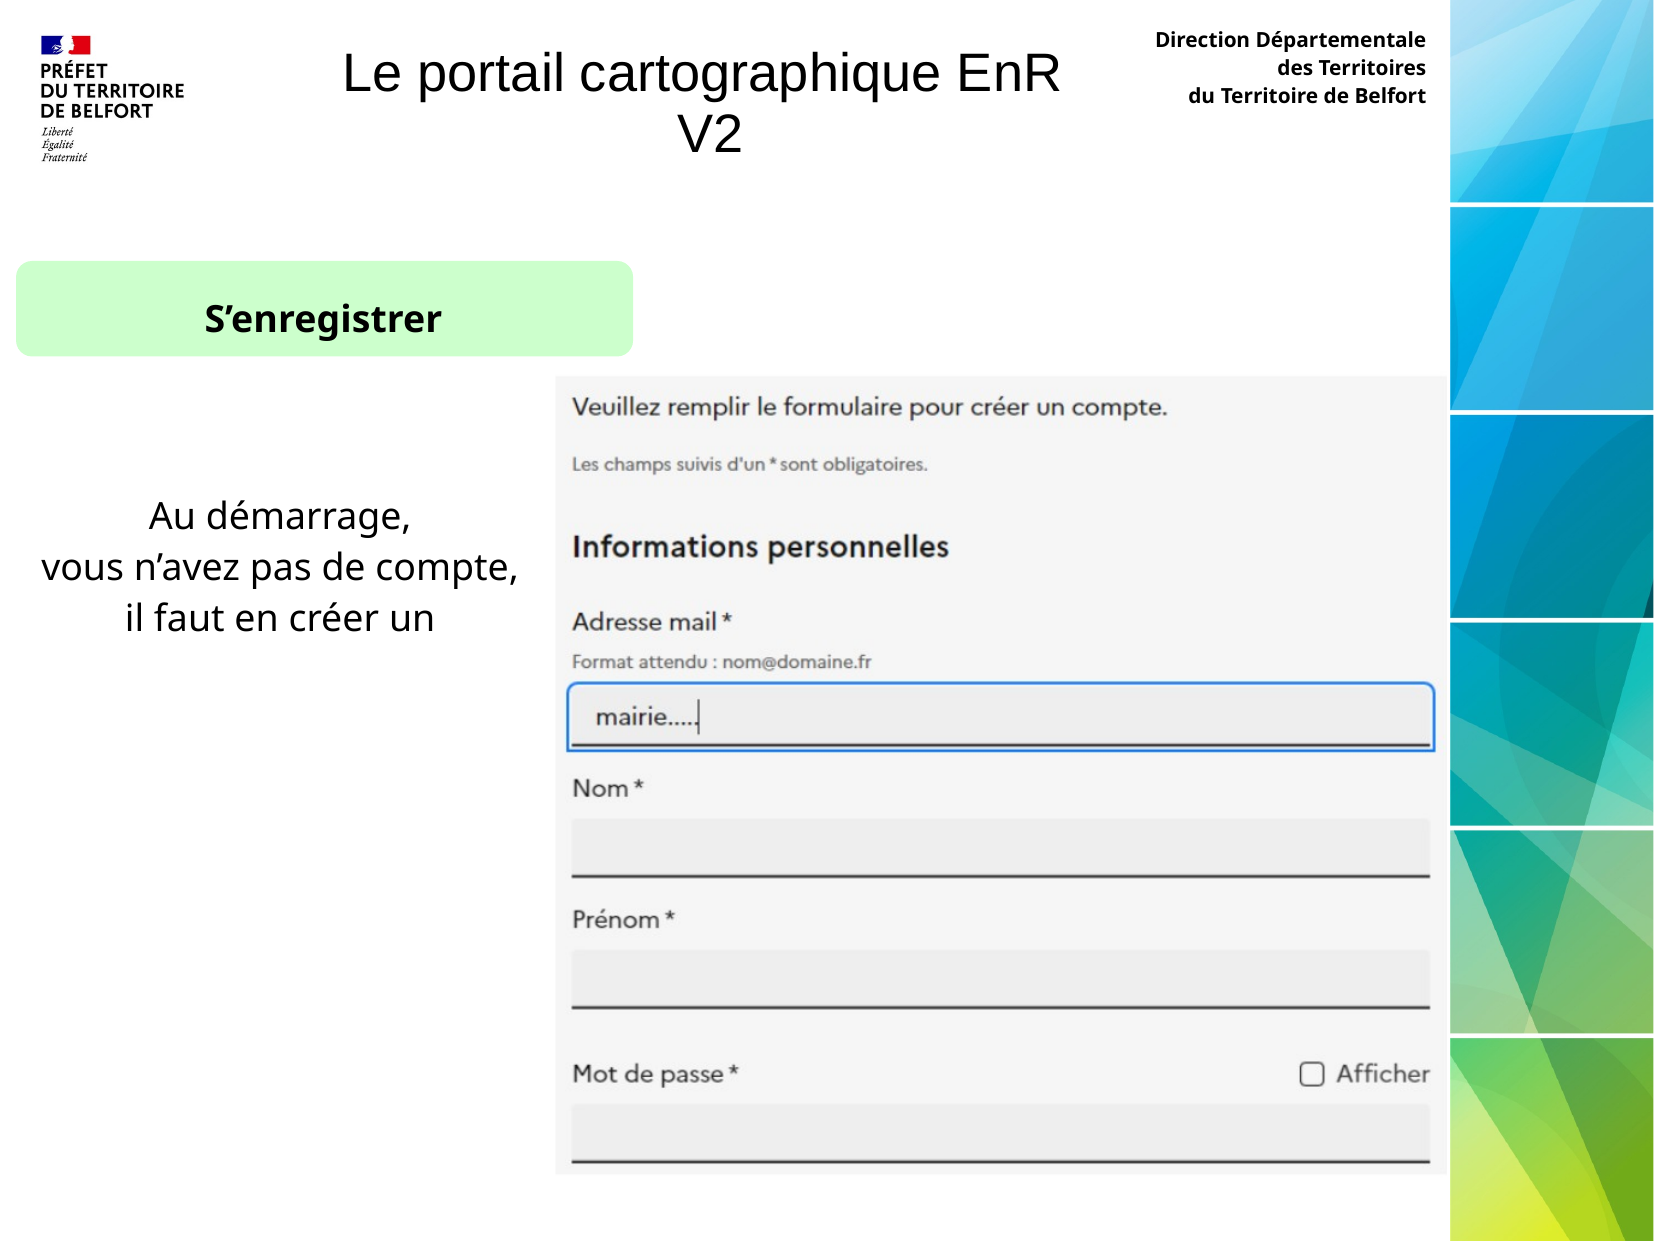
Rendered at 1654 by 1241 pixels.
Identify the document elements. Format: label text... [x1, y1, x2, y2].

text_box [16, 260, 634, 357]
title Le portail cartographique EnR V2 [59, 17, 1347, 189]
text_box S’enregistrer [36, 268, 611, 368]
picture [546, 370, 1447, 1202]
picture [23, 17, 59, 179]
text_box Au démarrage, vous n’avez pas de compte, il faut en créer un [24, 387, 546, 1064]
picture [1450, 454, 1654, 1241]
picture [1450, 0, 1654, 415]
